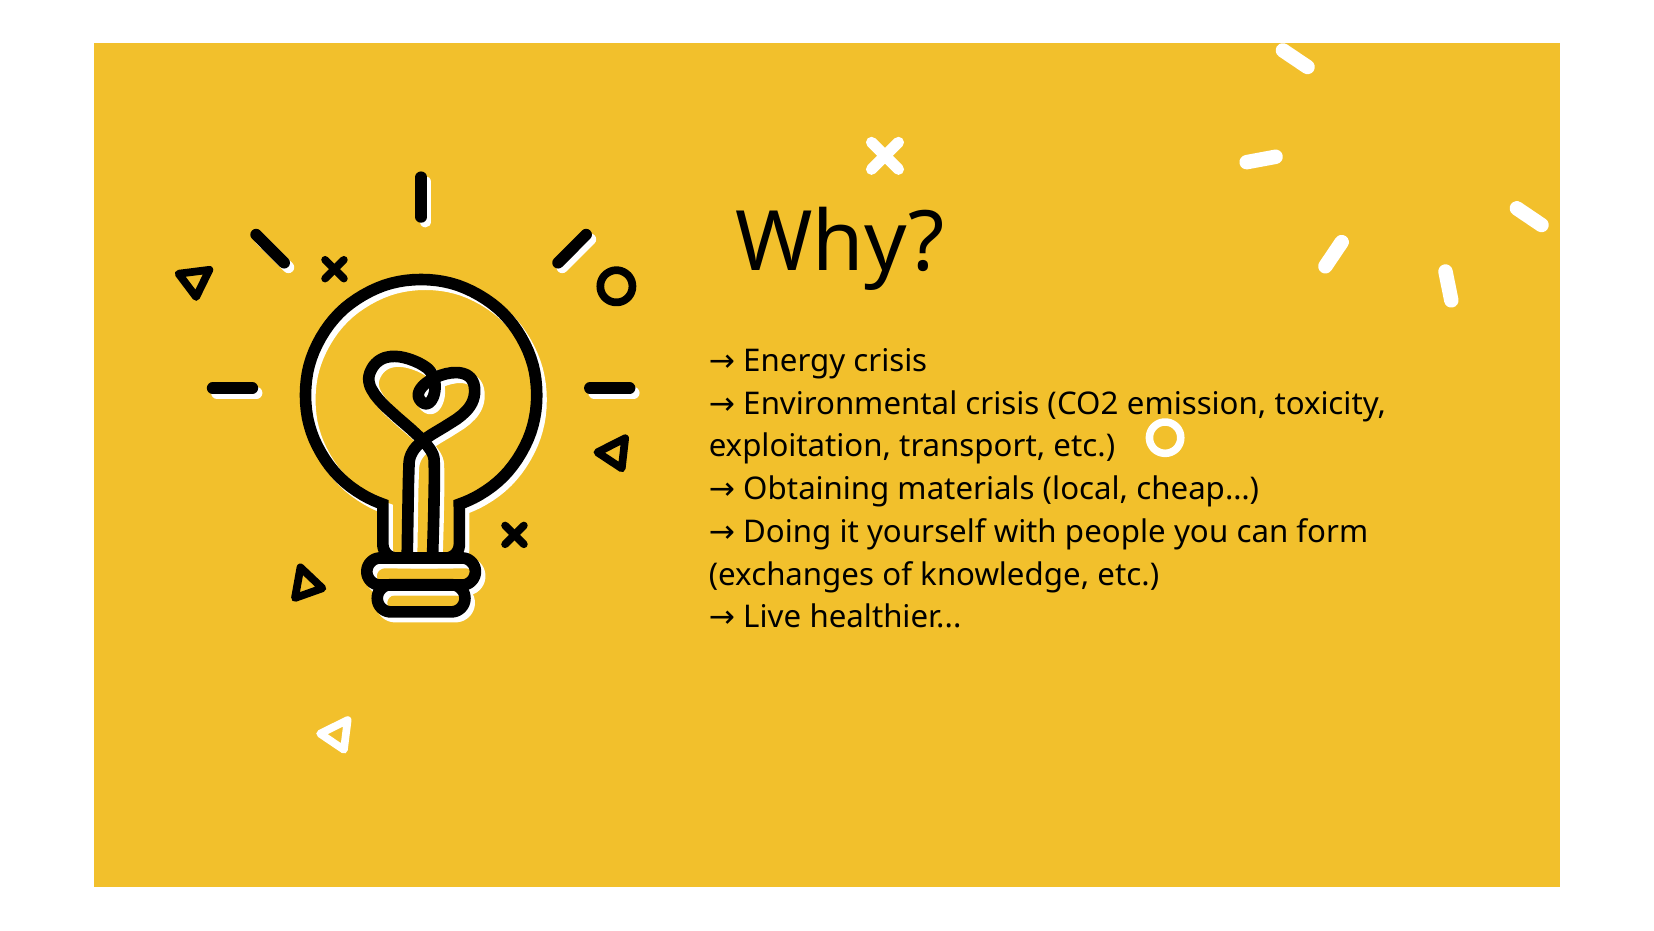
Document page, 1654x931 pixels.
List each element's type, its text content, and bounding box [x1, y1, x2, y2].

title → Energy crisis → Environmental crisis (CO2 emission, toxicity, exploitation, transport, etc.) → Obtaining materials (local, cheap…) → Doing it yourself with people you can form (exchanges of knowledge, etc.) → Live healthier... [708, 342, 1429, 633]
title Why? [735, 181, 1456, 296]
